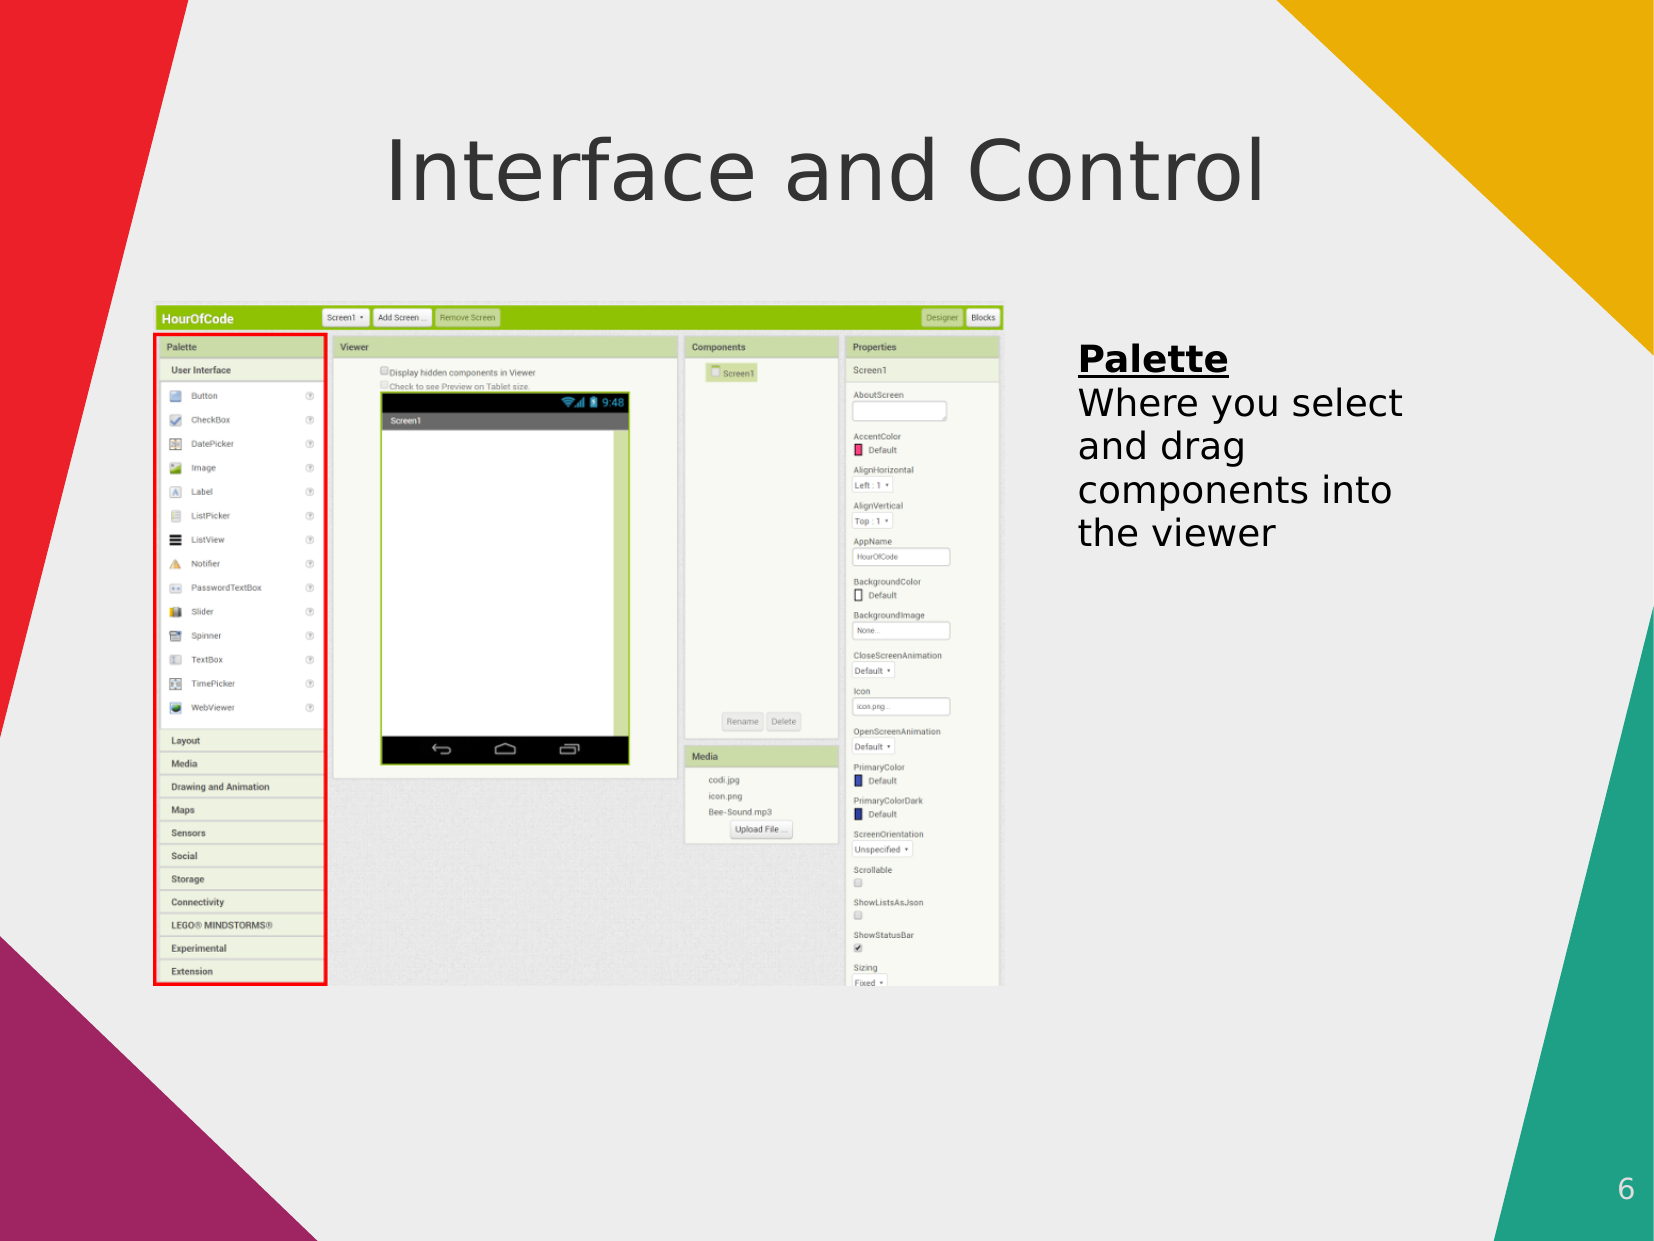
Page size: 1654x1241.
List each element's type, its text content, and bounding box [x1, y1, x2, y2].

title Interface and Control [114, 73, 1539, 271]
text_box Palette Where you select and drag components into the viewer [1062, 330, 1477, 674]
picture [153, 301, 1005, 986]
